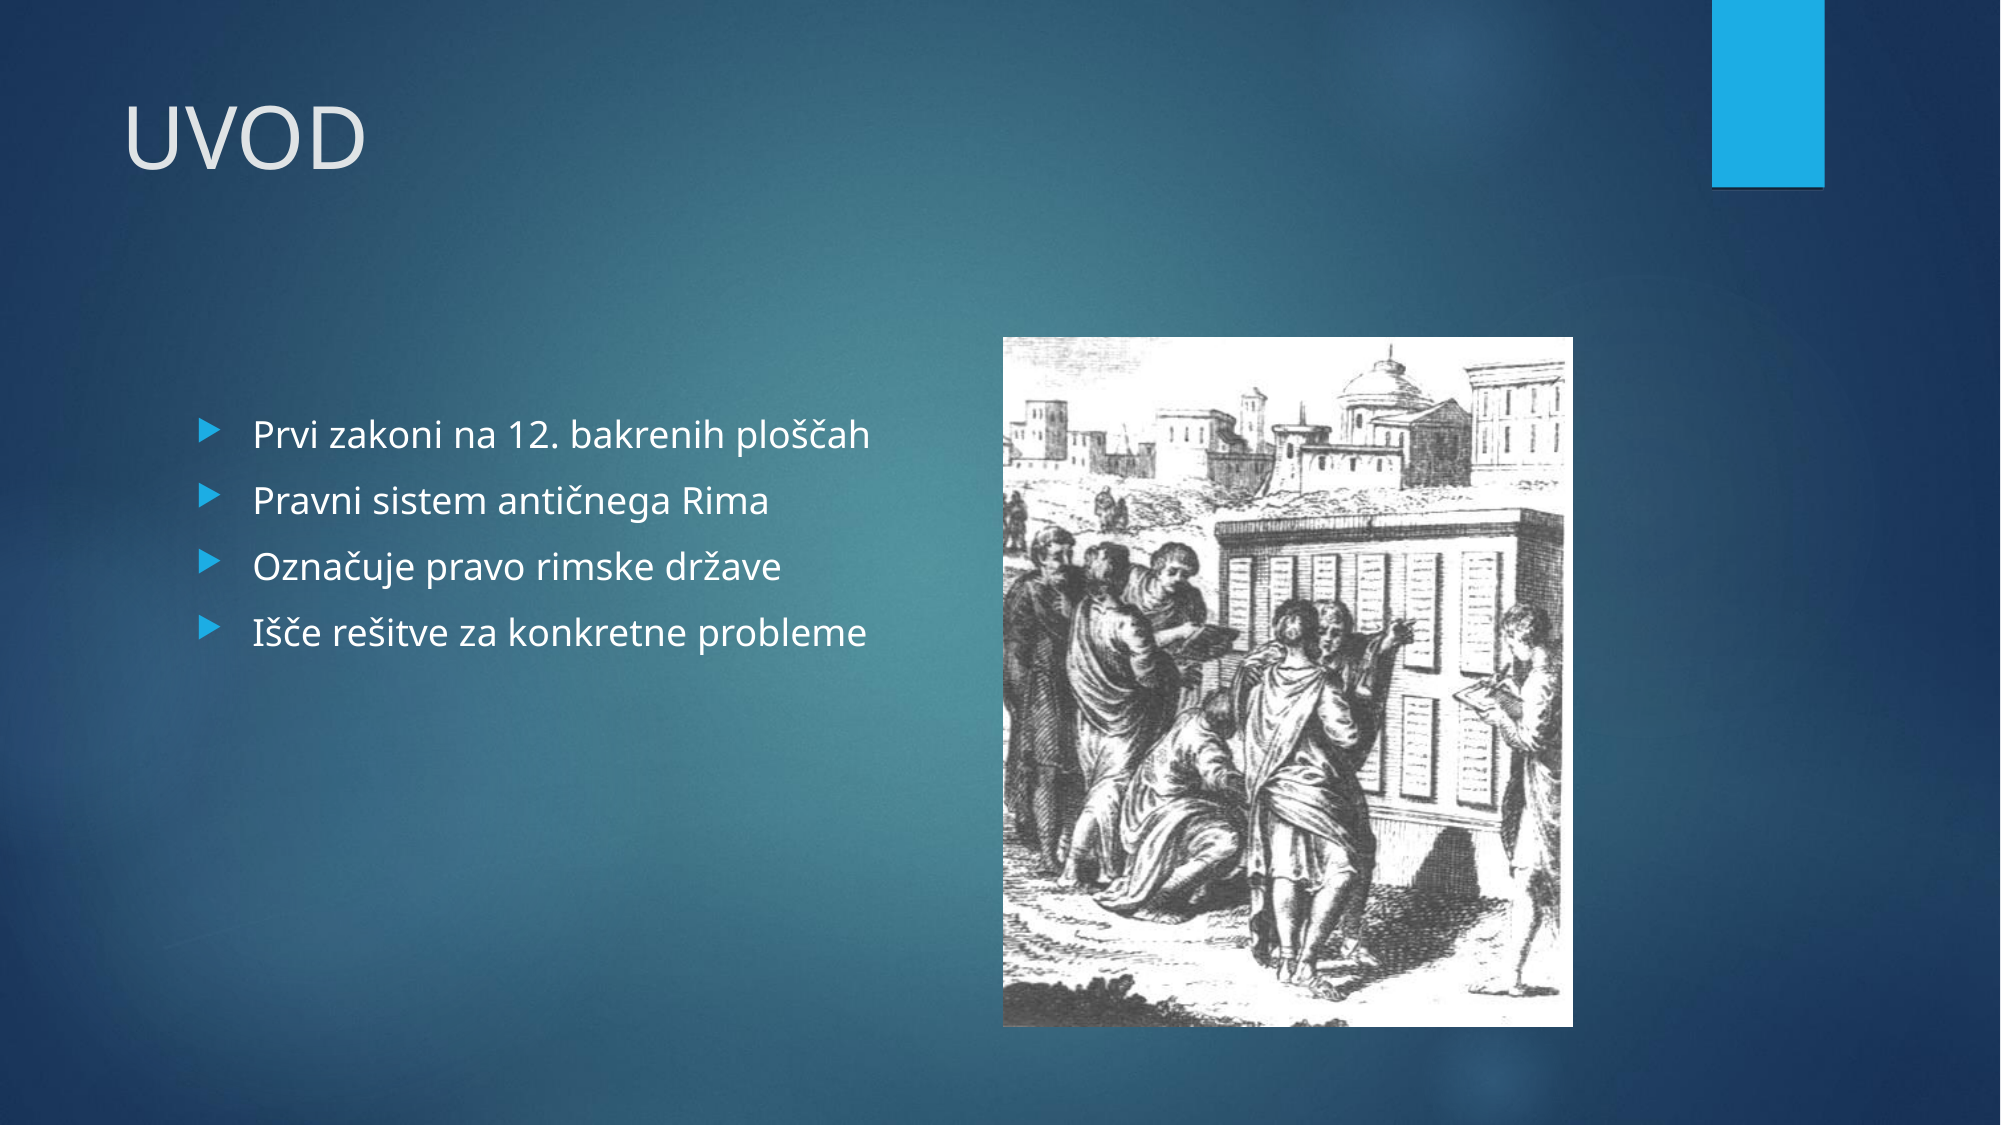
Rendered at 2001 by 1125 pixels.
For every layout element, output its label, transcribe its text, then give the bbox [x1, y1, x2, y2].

title UVOD [106, 74, 1649, 304]
picture [0, 0, 2001, 1125]
list Prvi zakoni na 12. bakrenih ploščah Pravni sistem antičnega Rima Označuje pravo rimske države Išče rešitve za konkretne probleme [181, 338, 903, 1027]
